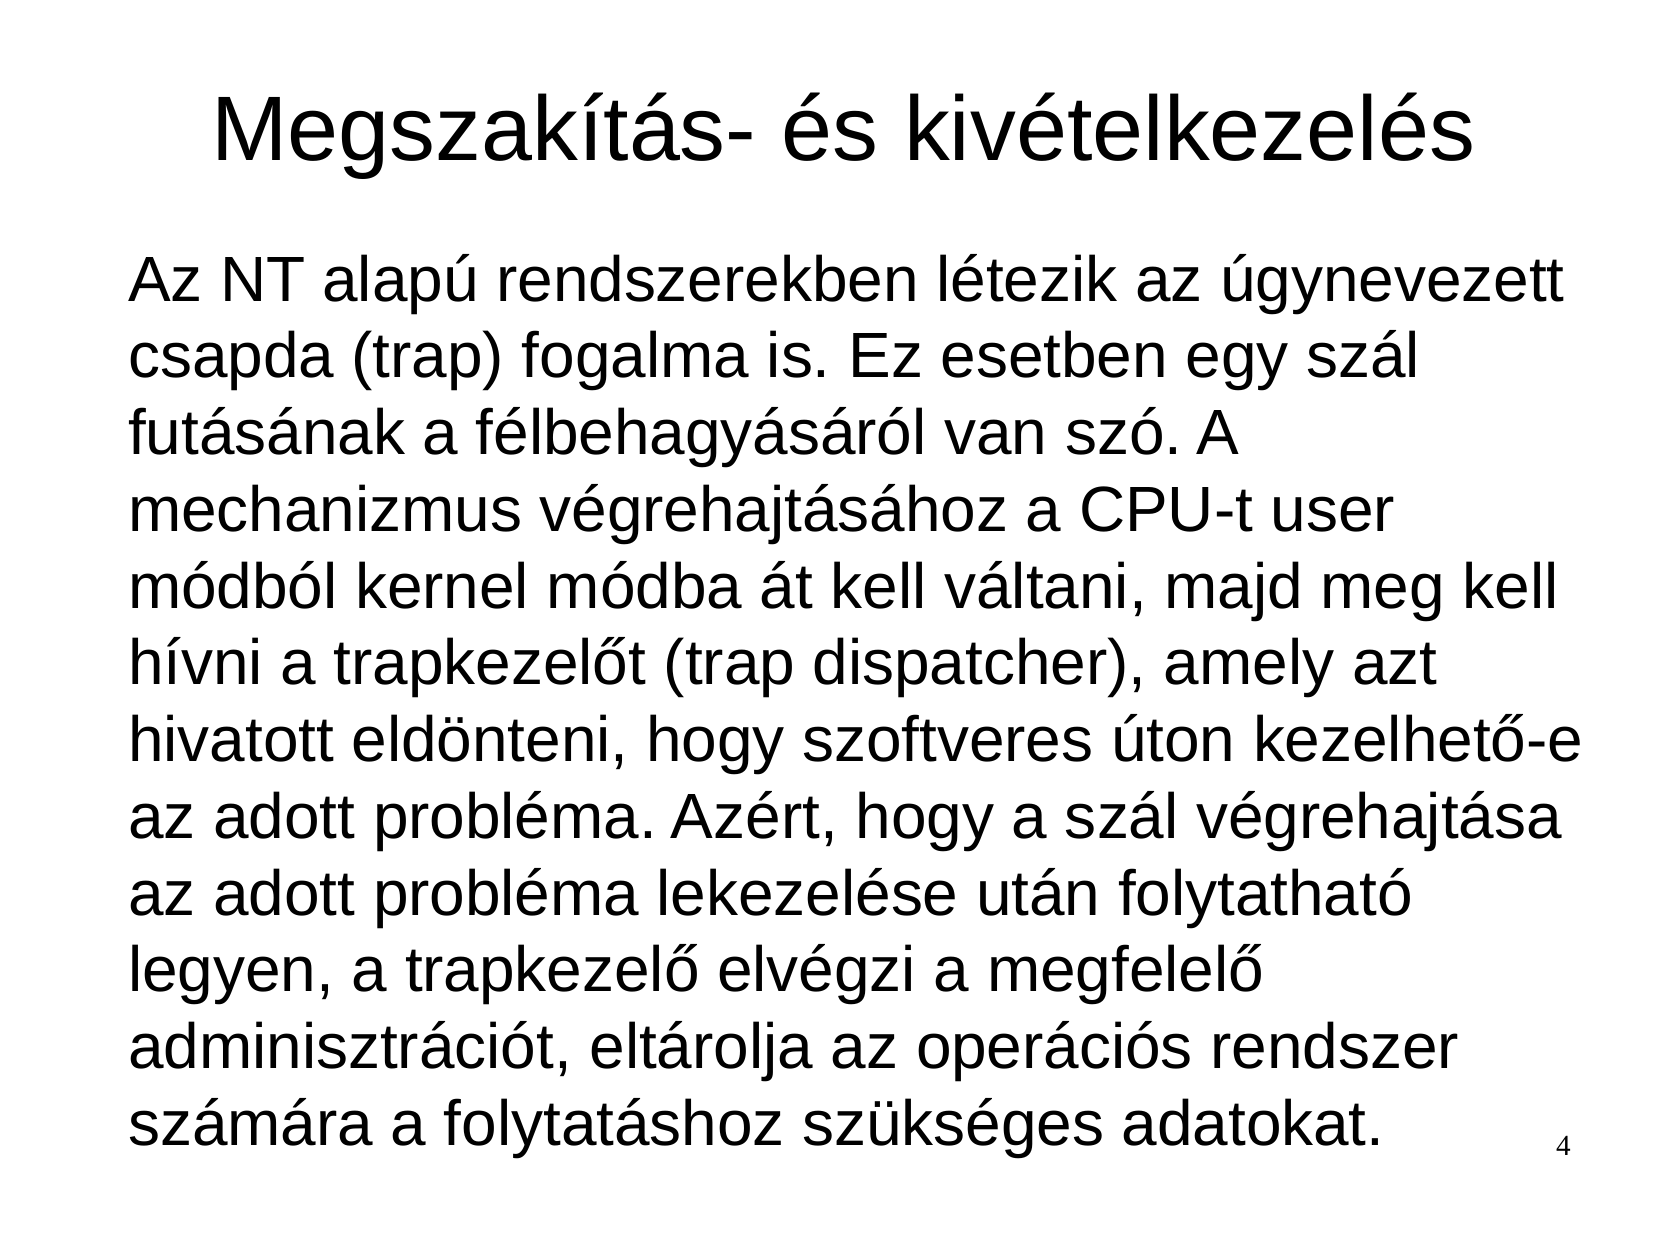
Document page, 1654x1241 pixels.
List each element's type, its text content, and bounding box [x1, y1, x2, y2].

title Megszakítás- és kivételkezelés [123, 20, 1530, 228]
list Az NT alapú rendszerekben létezik az úgynevezett csapda (trap) fogalma is. Ez esetben egy szál futásának a félbehagyásáról van szó. A mechanizmus végrehajtásához a CPU-t user módból kernel módba át kell váltani, majd meg kell hívni a trapkezelőt (trap dispatcher), amely azt hivatott eldönteni, hogy szoftveres úton kezelhető-e az adott probléma. Azért, hogy a szál végrehajtása az adott probléma lekezelése után folytatható legyen, a trapkezelő elvégzi a megfelelő adminisztrációt, eltárolja az operációs rendszer számára a folytatáshoz szükséges adatokat. [45, 229, 1609, 1180]
